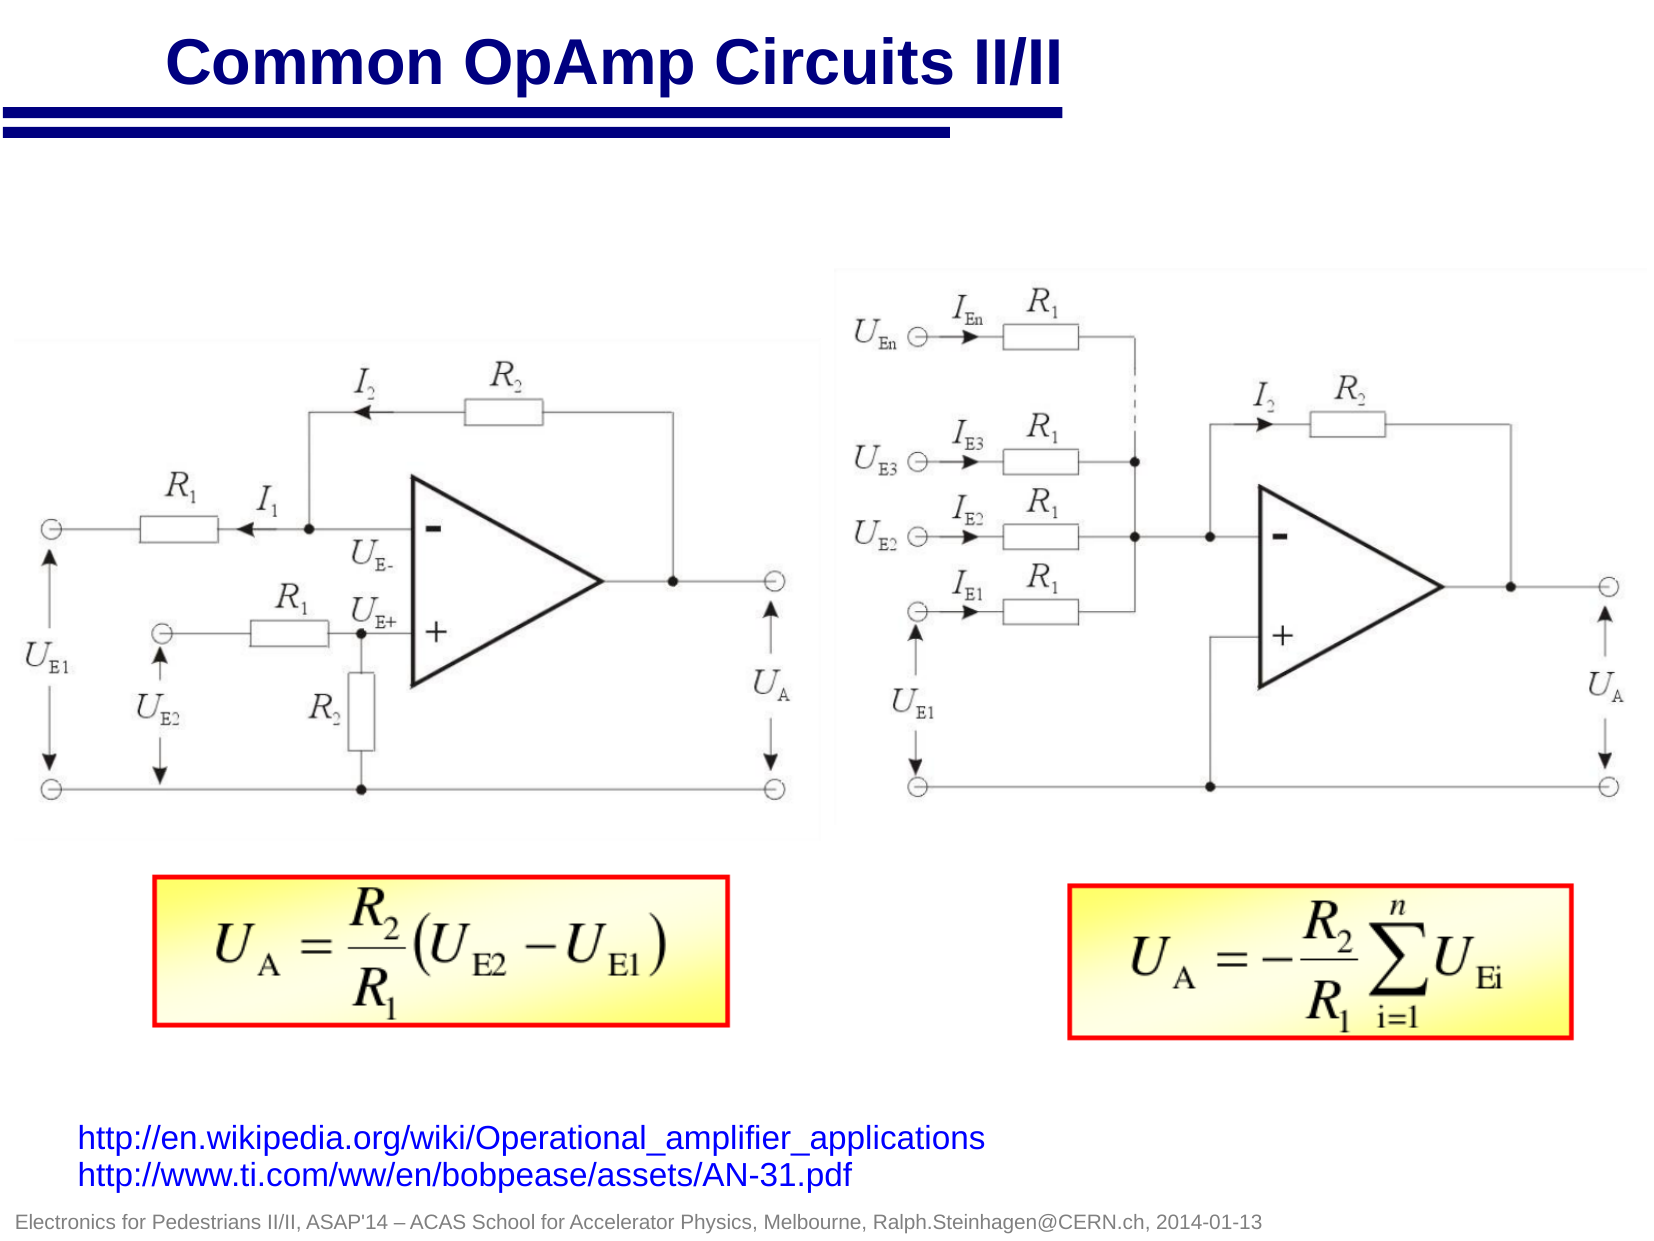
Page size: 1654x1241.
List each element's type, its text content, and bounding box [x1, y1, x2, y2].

text_box http://en.wikipedia.org/wiki/Operational_amplifier_applications http://www.ti.com/ww/en/bobpease/assets/AN-31.pdf [62, 1112, 1352, 1202]
picture [1052, 868, 1610, 1065]
picture [140, 864, 749, 1042]
title Common OpAmp Circuits II/II [165, 0, 1616, 124]
picture [834, 268, 1647, 825]
picture [14, 338, 821, 841]
